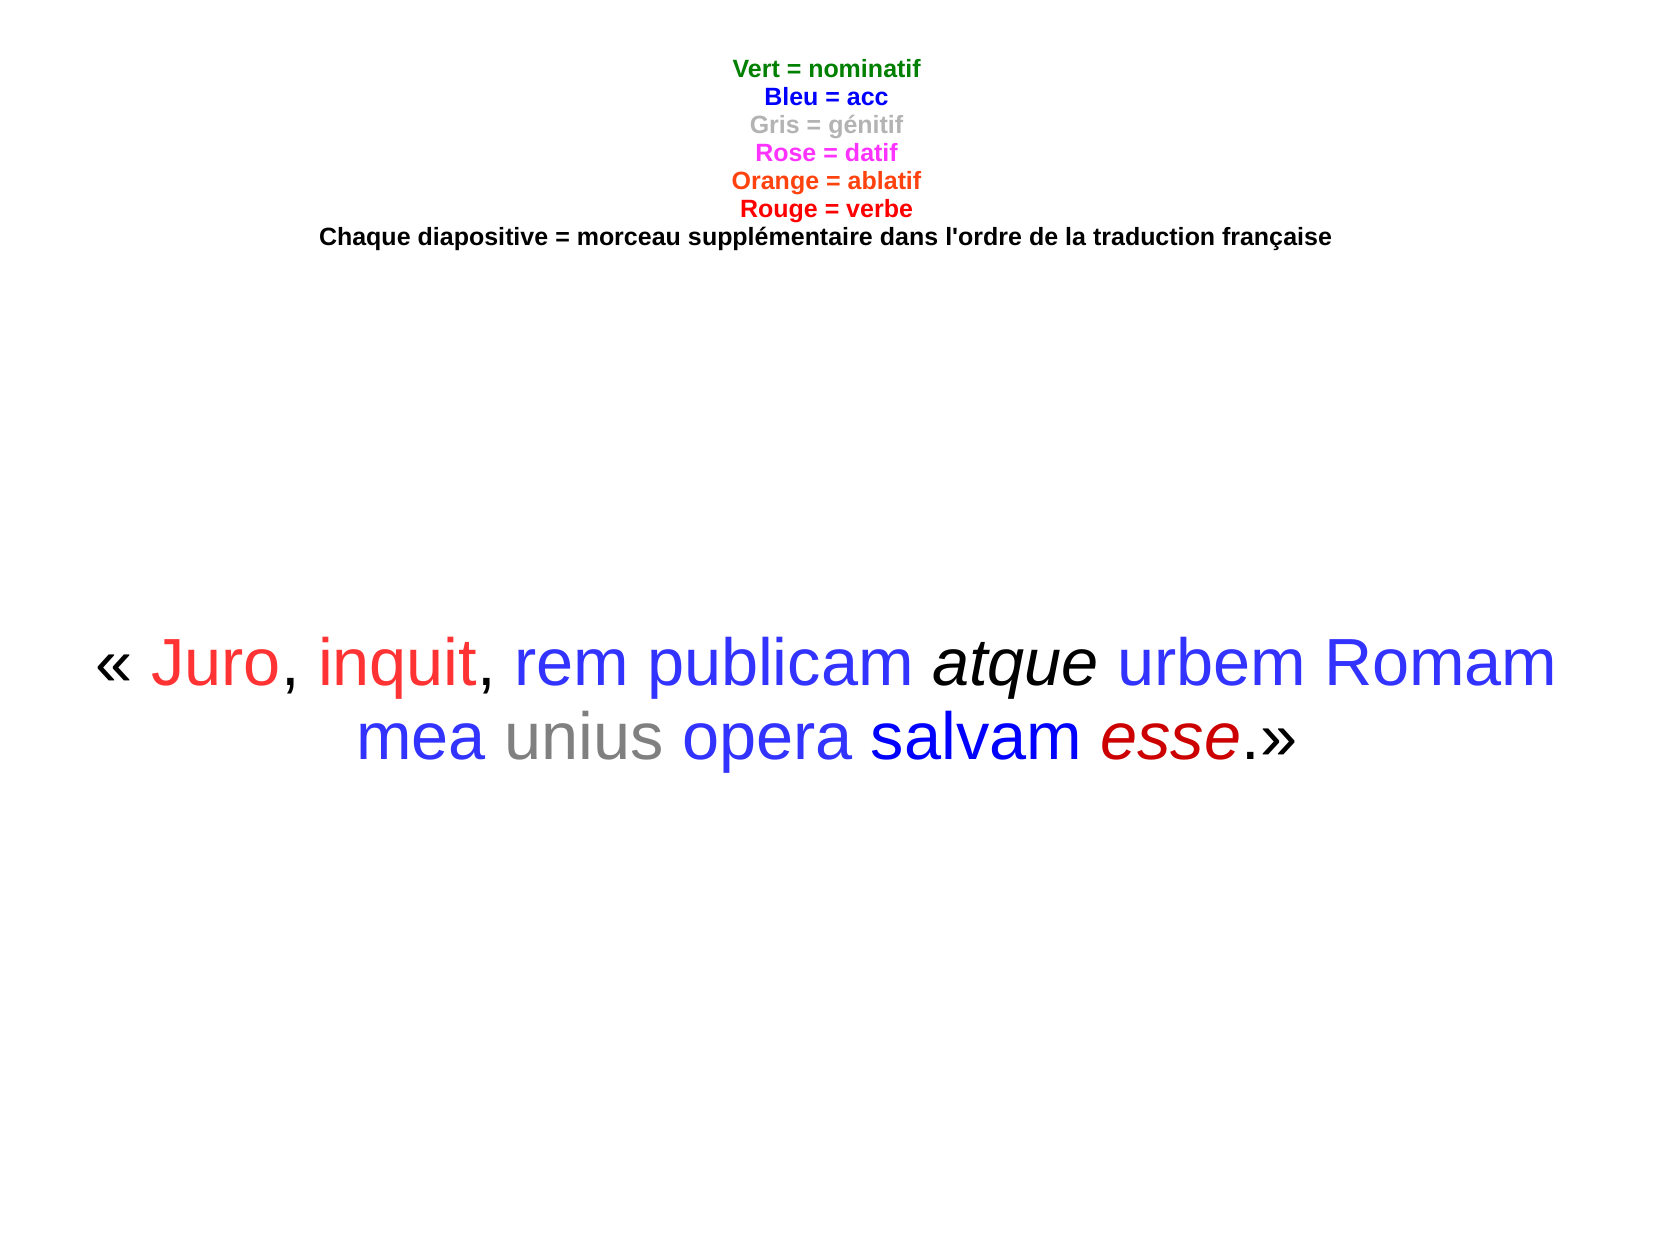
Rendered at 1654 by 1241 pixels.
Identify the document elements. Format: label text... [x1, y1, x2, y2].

title Vert = nominatif Bleu = acc Gris = génitif Rose = datif Orange = ablatif Rouge = verbe Chaque diapositive = morceau supplémentaire dans l'ordre de la traduction française [82, 49, 1571, 257]
subtitle « Juro, inquit, rem publicam atque urbem Romam mea unius opera salvam esse.» [82, 290, 1571, 1109]
